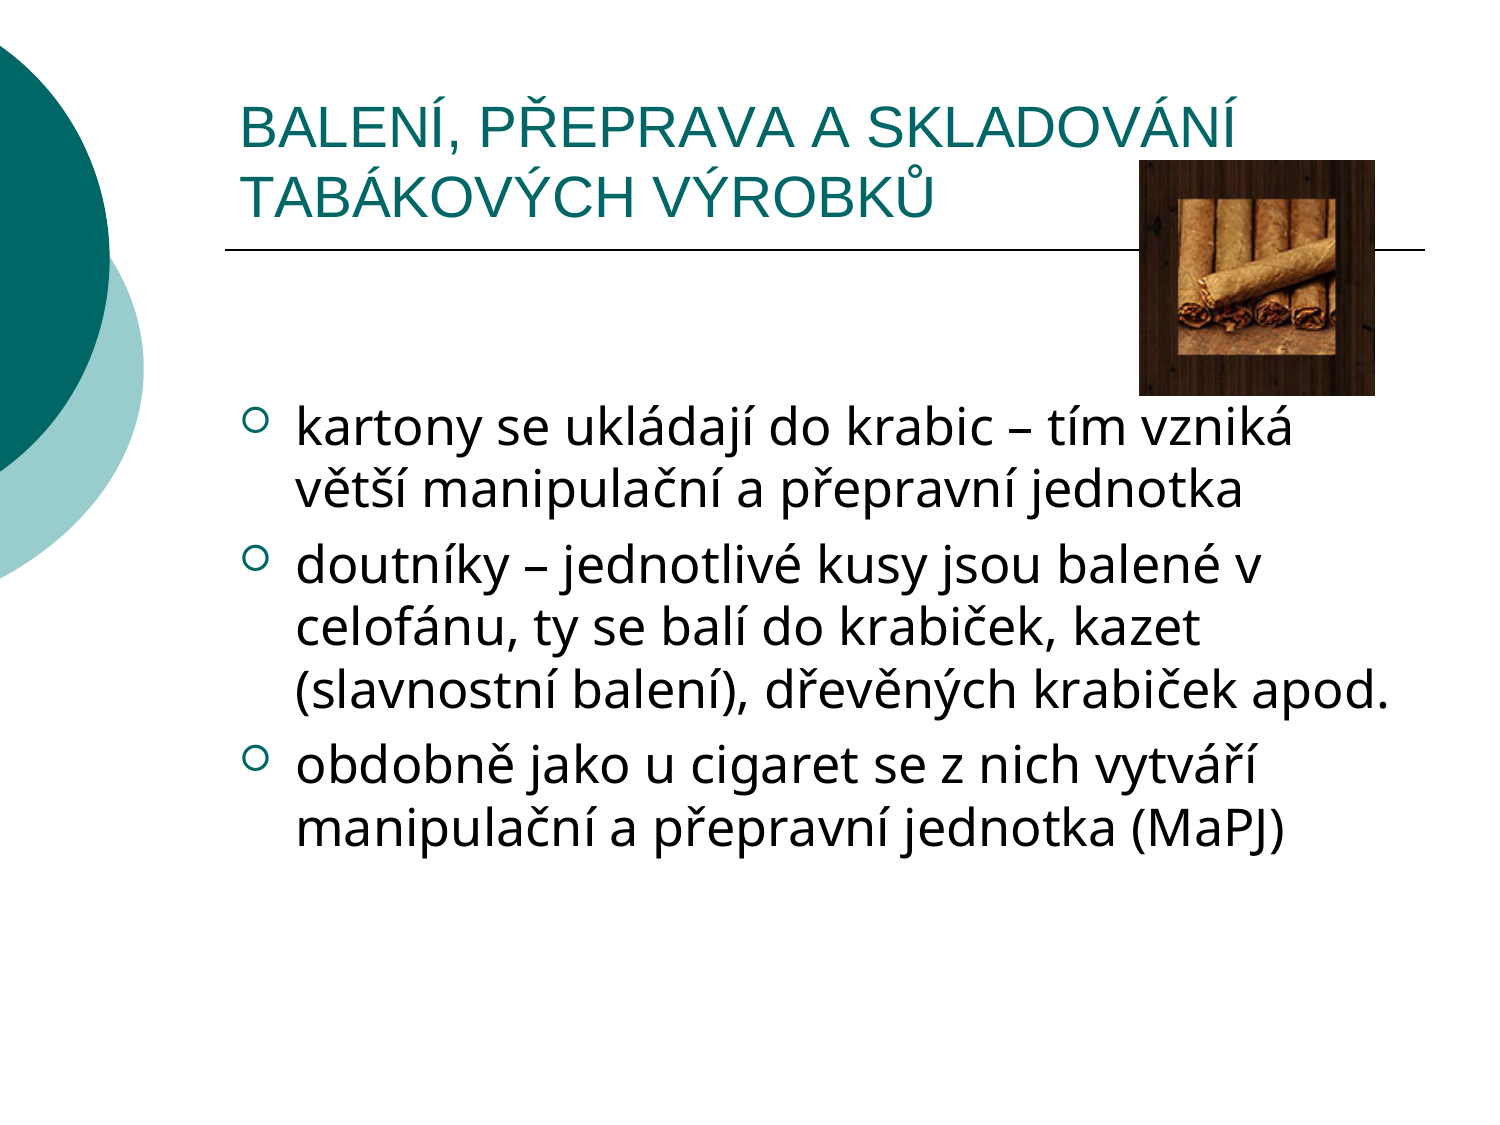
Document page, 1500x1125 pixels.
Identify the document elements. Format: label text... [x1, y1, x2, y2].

title BALENÍ, PŘEPRAVA A SKLADOVÁNÍ TABÁKOVÝCH VÝROBKŮ [224, 49, 1425, 237]
picture [1139, 160, 1375, 396]
list kartony se ukládají do krabic – tím vzniká větší manipulační a přepravní jednotka doutníky – jednotlivé kusy jsou balené v celofánu, ty se balí do krabiček, kazet (slavnostní balení), dřevěných krabiček apod. obdobně jako u cigaret se z nich vytváří manipulační a přepravní jednotka (MaPJ) [224, 385, 1425, 1003]
